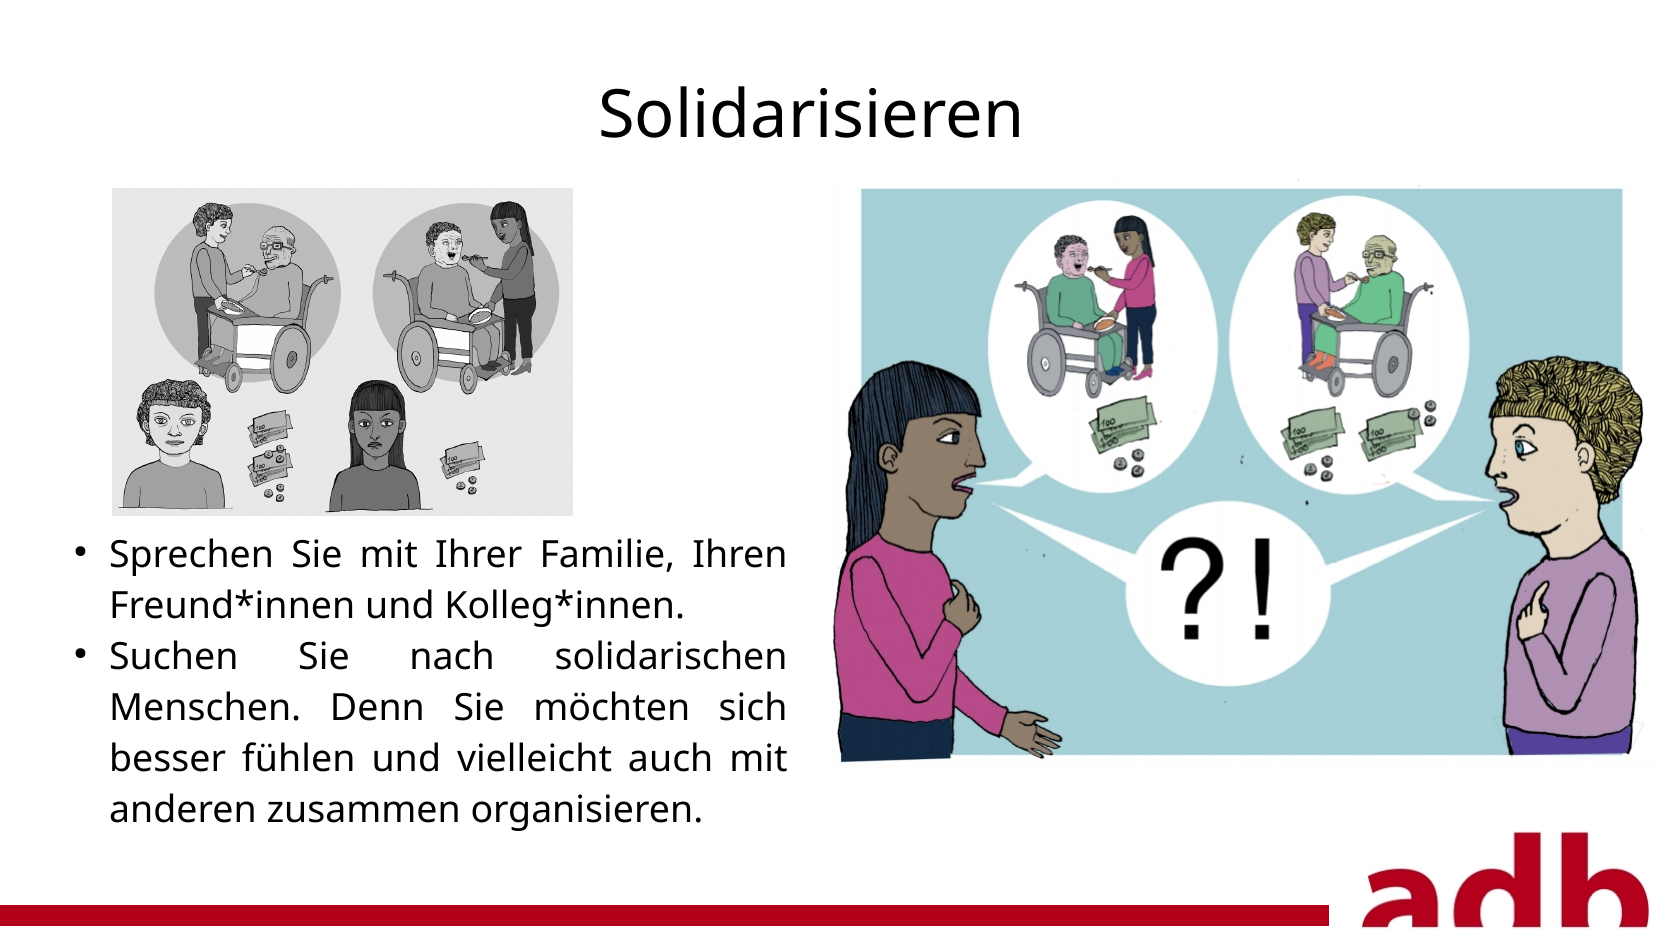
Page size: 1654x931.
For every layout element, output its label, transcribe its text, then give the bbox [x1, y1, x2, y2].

picture [820, 177, 1654, 768]
text_box Sprechen Sie mit Ihrer Familie, Ihren Freund*innen und Kolleg*innen. Suchen Sie nach solidarischen Menschen. Denn Sie möchten sich besser fühlen und vielleicht auch mit anderen zusammen organisieren. [59, 519, 804, 901]
text_box Solidarisieren [583, 59, 1071, 156]
picture [112, 188, 573, 517]
picture [1358, 830, 1654, 931]
